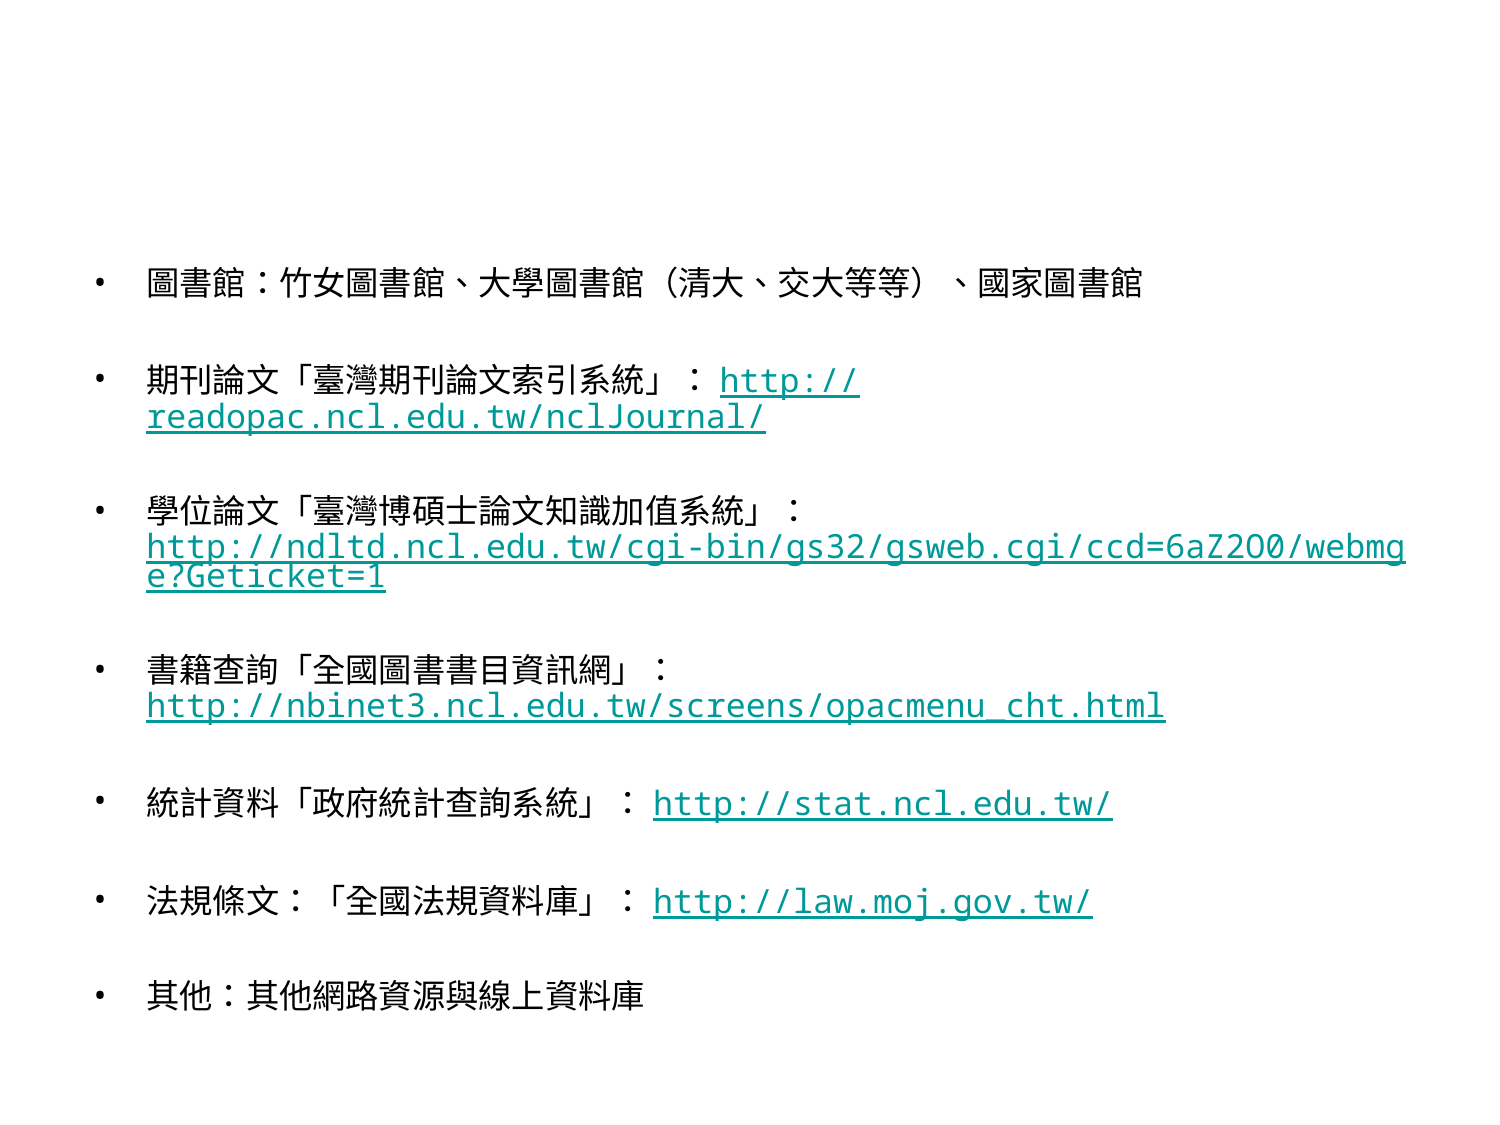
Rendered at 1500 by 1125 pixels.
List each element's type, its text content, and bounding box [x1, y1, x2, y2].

list 圖書館：竹女圖書館、大學圖書館（清大、交大等等）、國家圖書館 期刊論文「臺灣期刊論文索引系統」：http://readopac.ncl.edu.tw/nclJournal/ 學位論文「臺灣博碩士論文知識加值系統」：http://ndltd.ncl.edu.tw/cgi-bin/gs32/gsweb.cgi/ccd=6aZ2O0/webmge?Geticket=1 書籍查詢「全國圖書書目資訊網」：http://nbinet3.ncl.edu.tw/screens/opacmenu_cht.html 統計資料「政府統計查詢系統」：http://stat.ncl.edu.tw/ 法規條文：「全國法規資料庫」：http://law.moj.gov.tw/ 其他：其他網路資源與線上資料庫 [75, 262, 1426, 1005]
